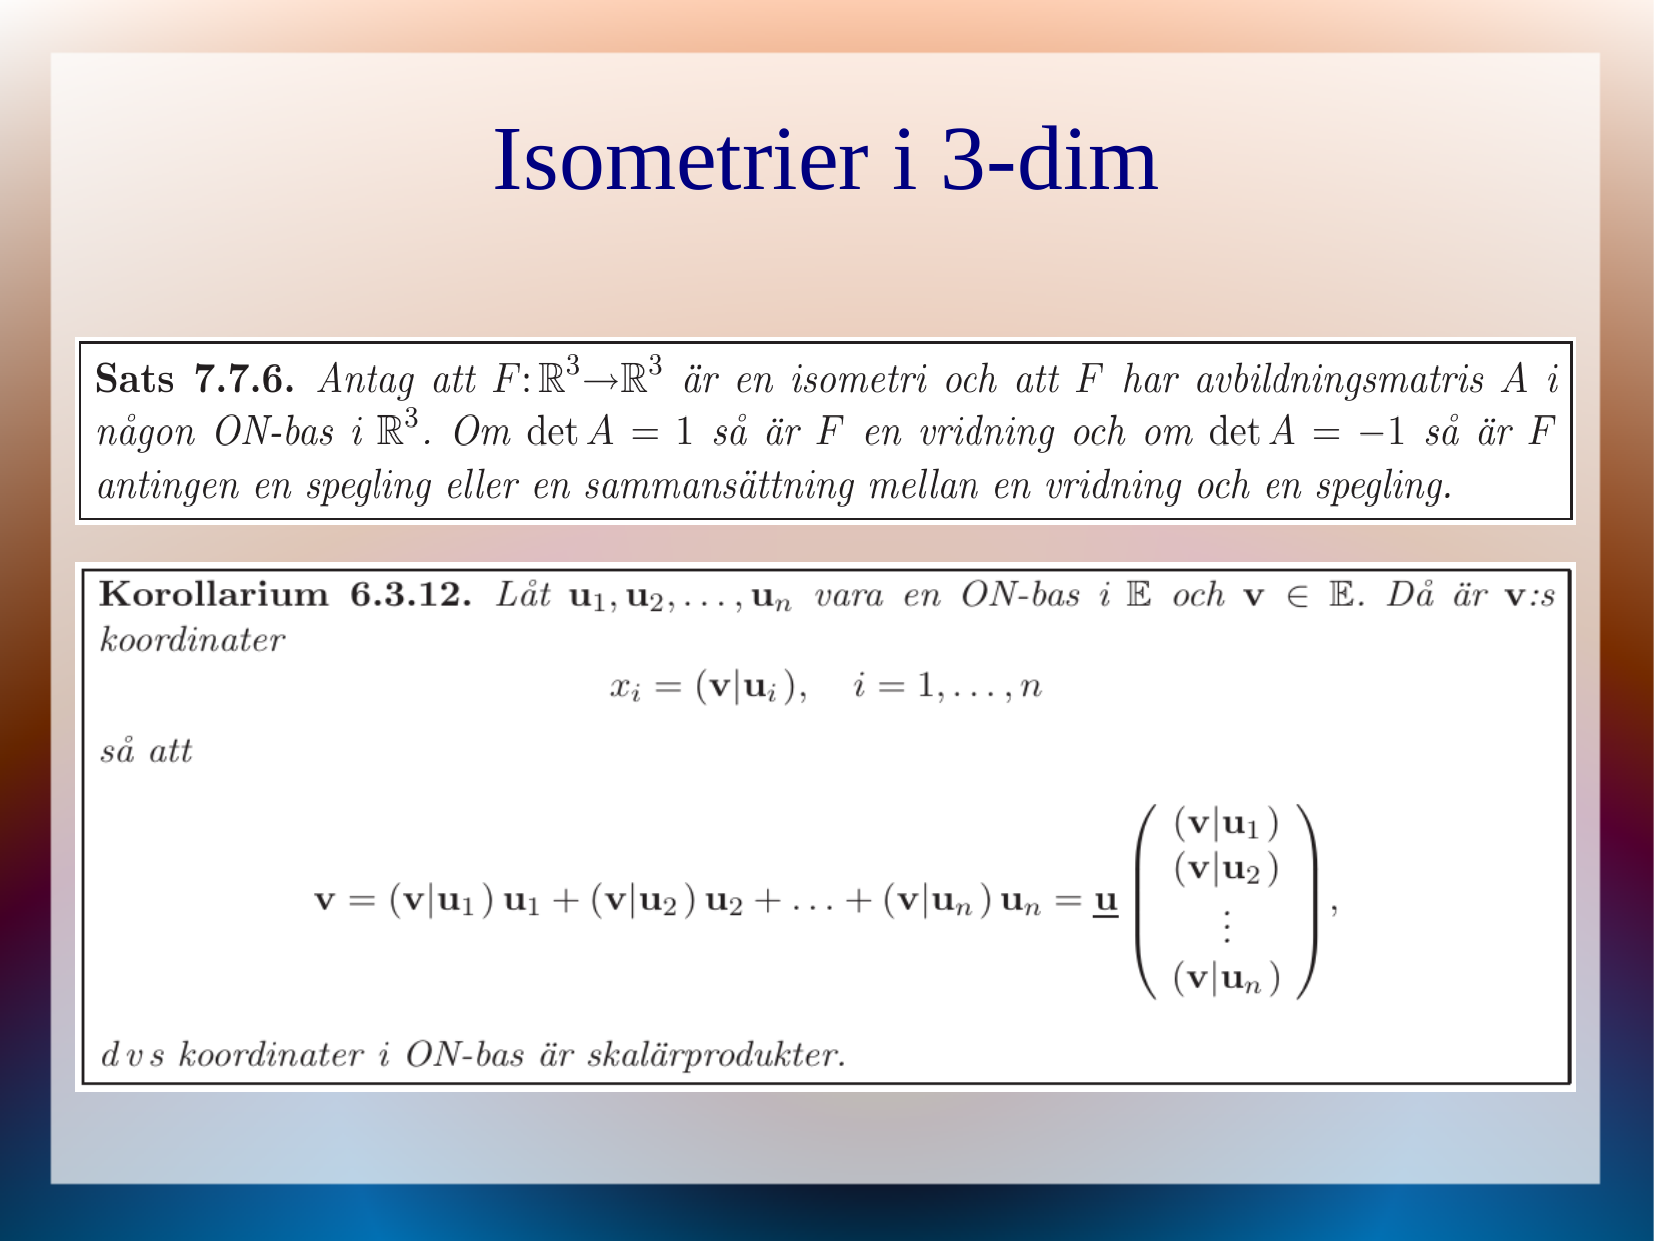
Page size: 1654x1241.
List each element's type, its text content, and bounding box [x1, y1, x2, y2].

title Isometrier i 3-dim [82, 55, 1571, 263]
picture [0, 0, 1654, 1241]
